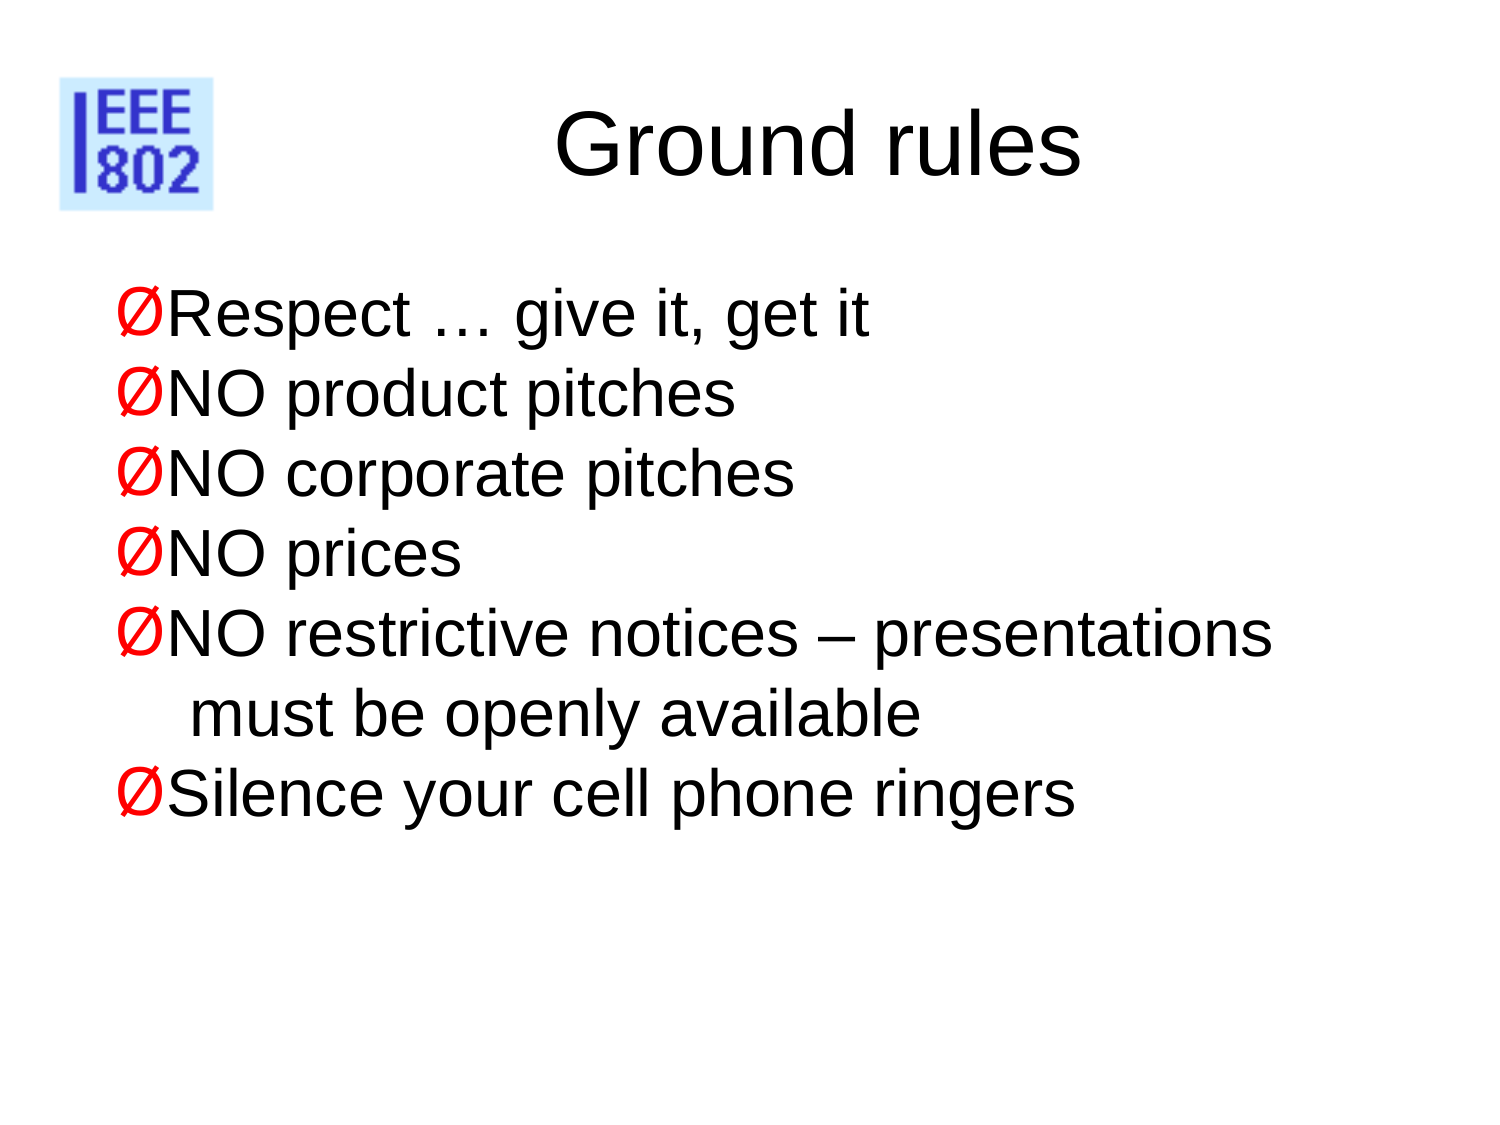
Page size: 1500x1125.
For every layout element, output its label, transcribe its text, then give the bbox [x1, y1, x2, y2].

text_box Respect … give it, get it NO product pitches NO corporate pitches NO prices NO restrictive notices – presentations must be openly available Silence your cell phone ringers [100, 262, 1450, 1005]
text_box Ground rules [212, 45, 1425, 233]
